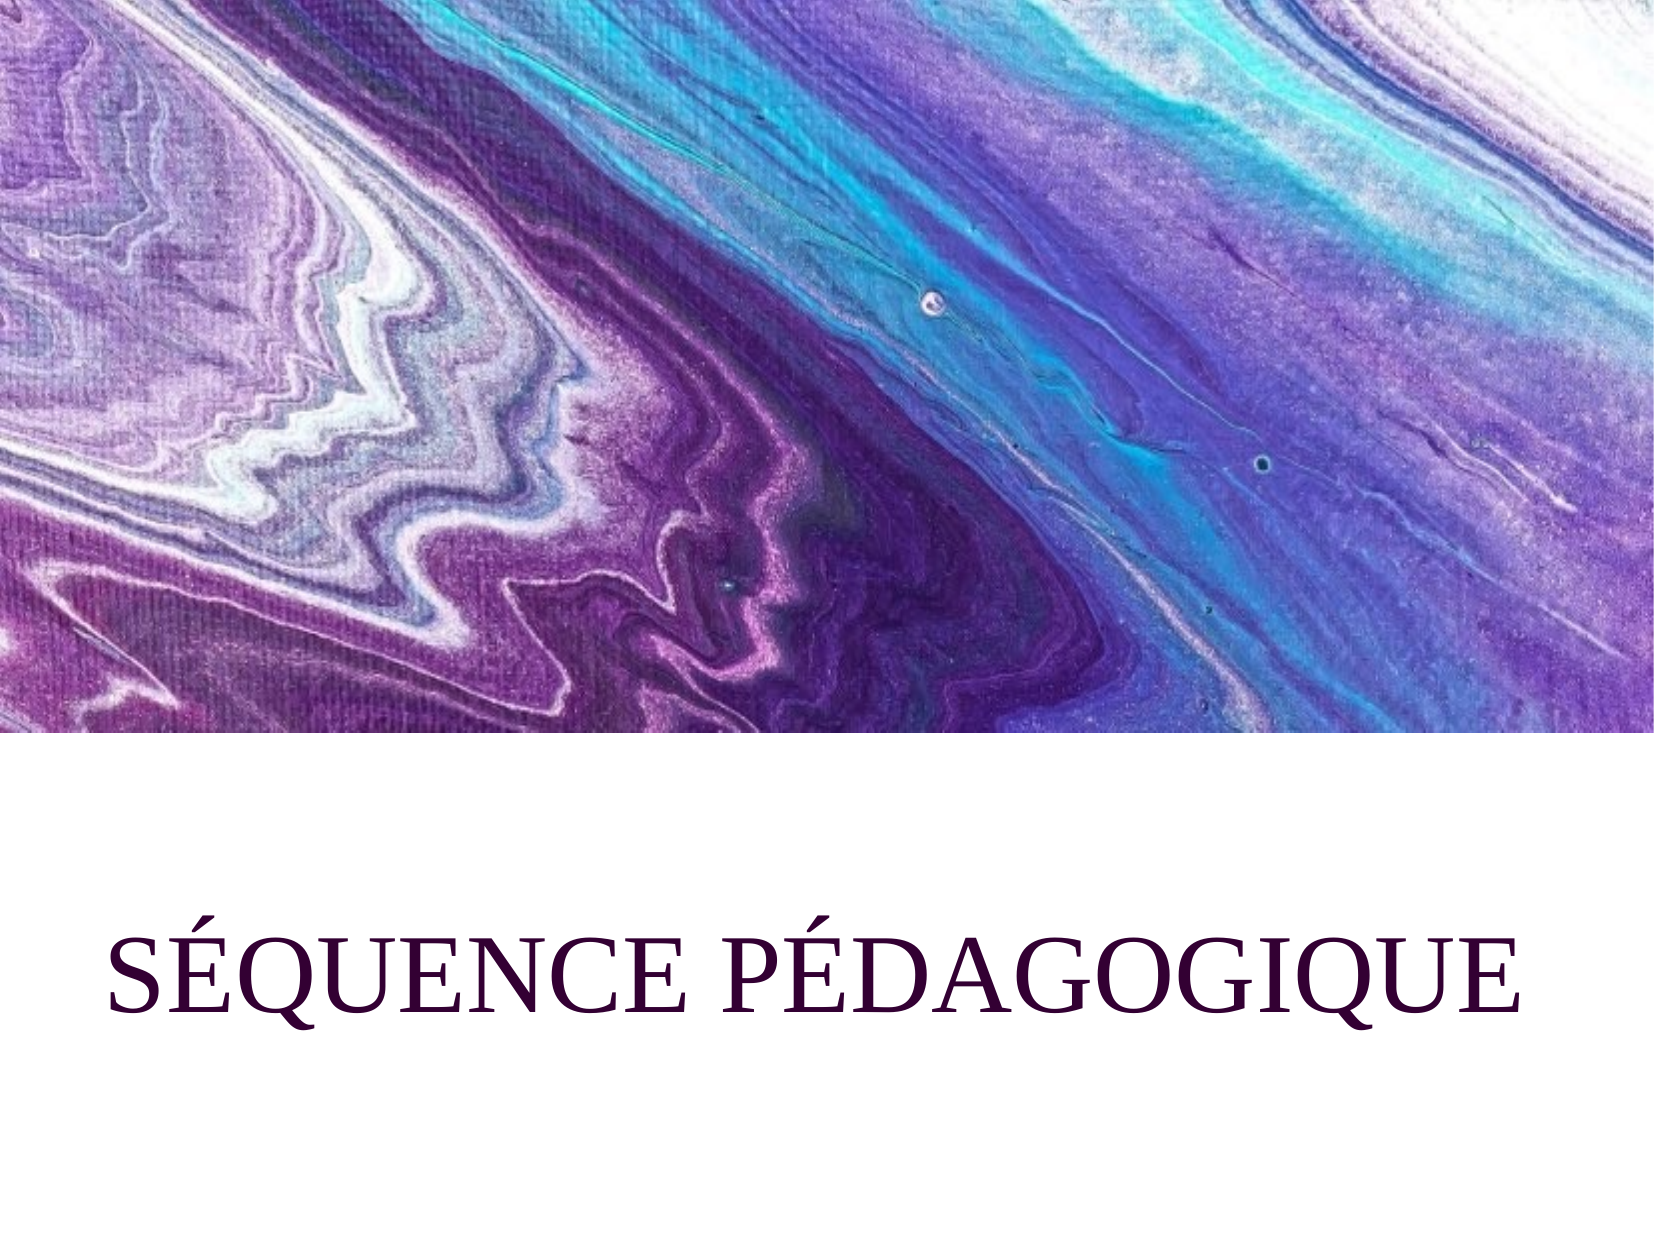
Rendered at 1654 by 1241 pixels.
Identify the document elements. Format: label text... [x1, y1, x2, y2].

picture [0, 0, 1654, 733]
subtitle SÉQUENCE PÉDAGOGIQUE [94, 838, 1536, 1097]
